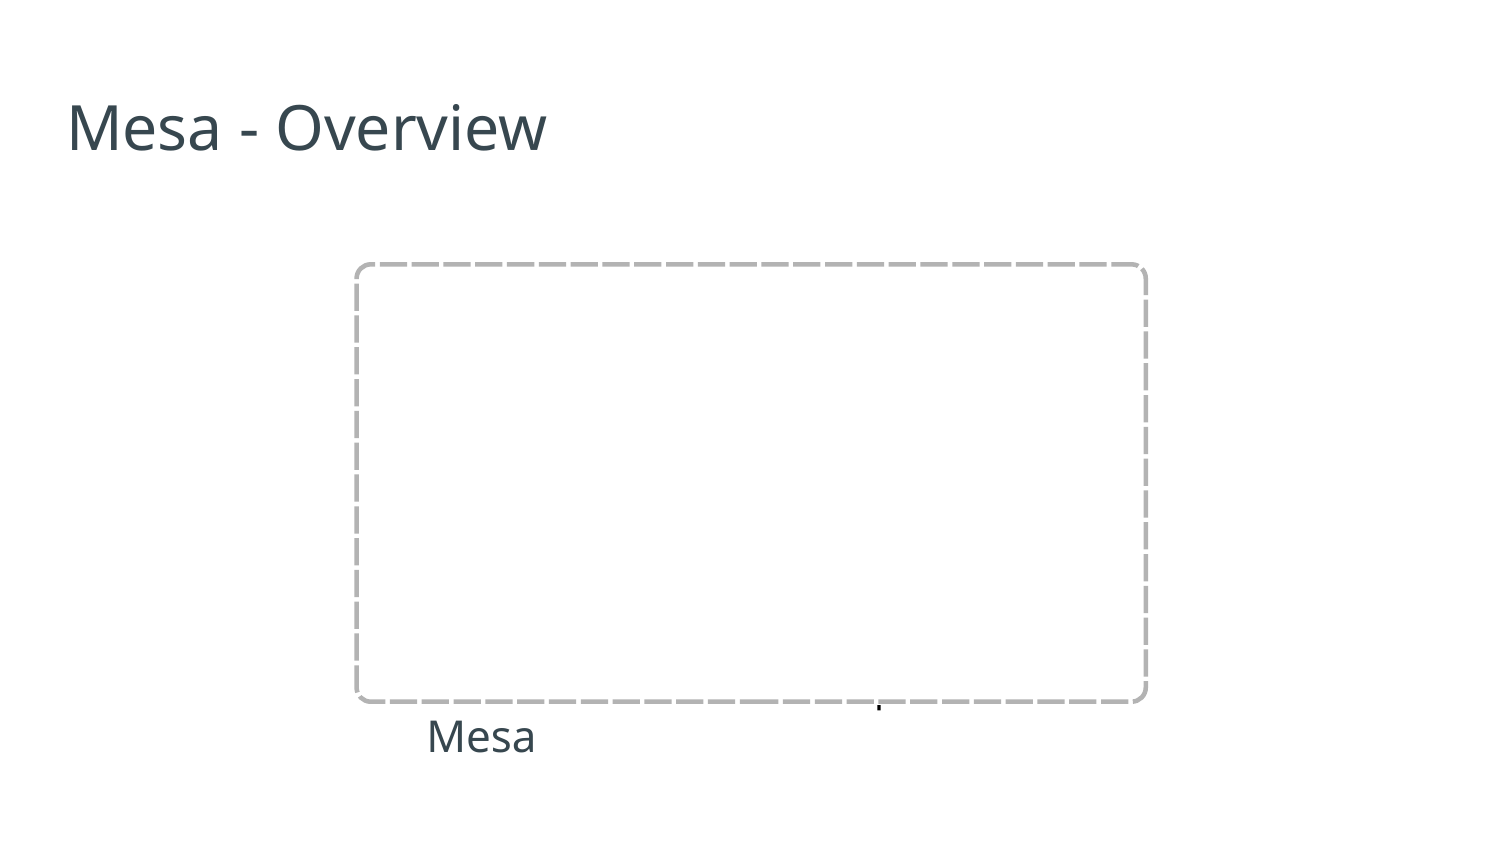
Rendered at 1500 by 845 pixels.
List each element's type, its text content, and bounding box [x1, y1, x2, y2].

title Mesa - Overview [51, 72, 1449, 167]
picture [0, 199, 1500, 800]
